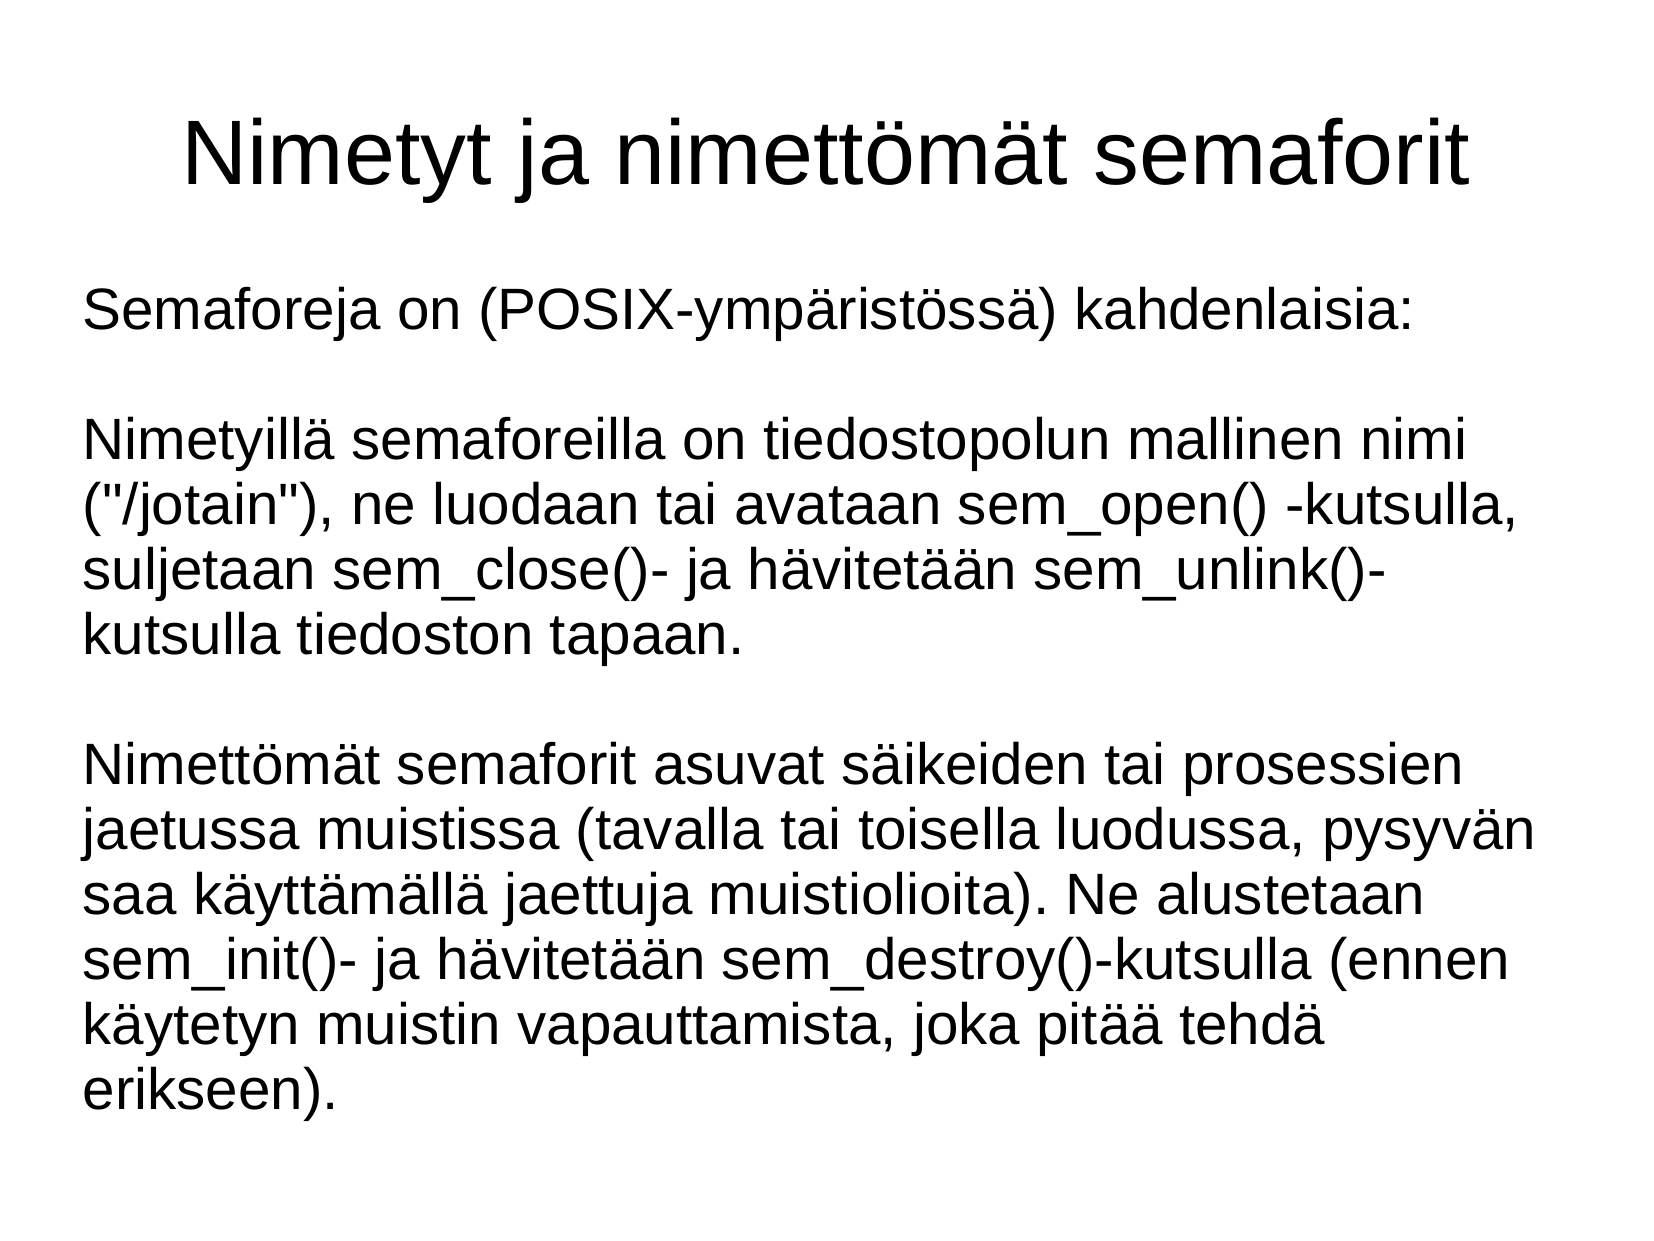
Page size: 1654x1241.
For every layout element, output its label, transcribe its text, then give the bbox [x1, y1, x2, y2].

title Nimetyt ja nimettömät semaforit [82, 56, 1571, 250]
subtitle Semaforeja on (POSIX-ympäristössä) kahdenlaisia: Nimetyillä semaforeilla on tiedostopolun mallinen nimi ("/jotain"), ne luodaan tai avataan sem_open() -kutsulla, suljetaan sem_close()- ja hävitetään sem_unlink()-kutsulla tiedoston tapaan. Nimettömät semaforit asuvat säikeiden tai prosessien jaetussa muistissa (tavalla tai toisella luodussa, pysyvän saa käyttämällä jaettuja muistiolioita). Ne alustetaan sem_init()- ja hävitetään sem_destroy()-kutsulla (ennen käytetyn muistin vapauttamista, joka pitää tehdä erikseen). [82, 276, 1571, 1123]
